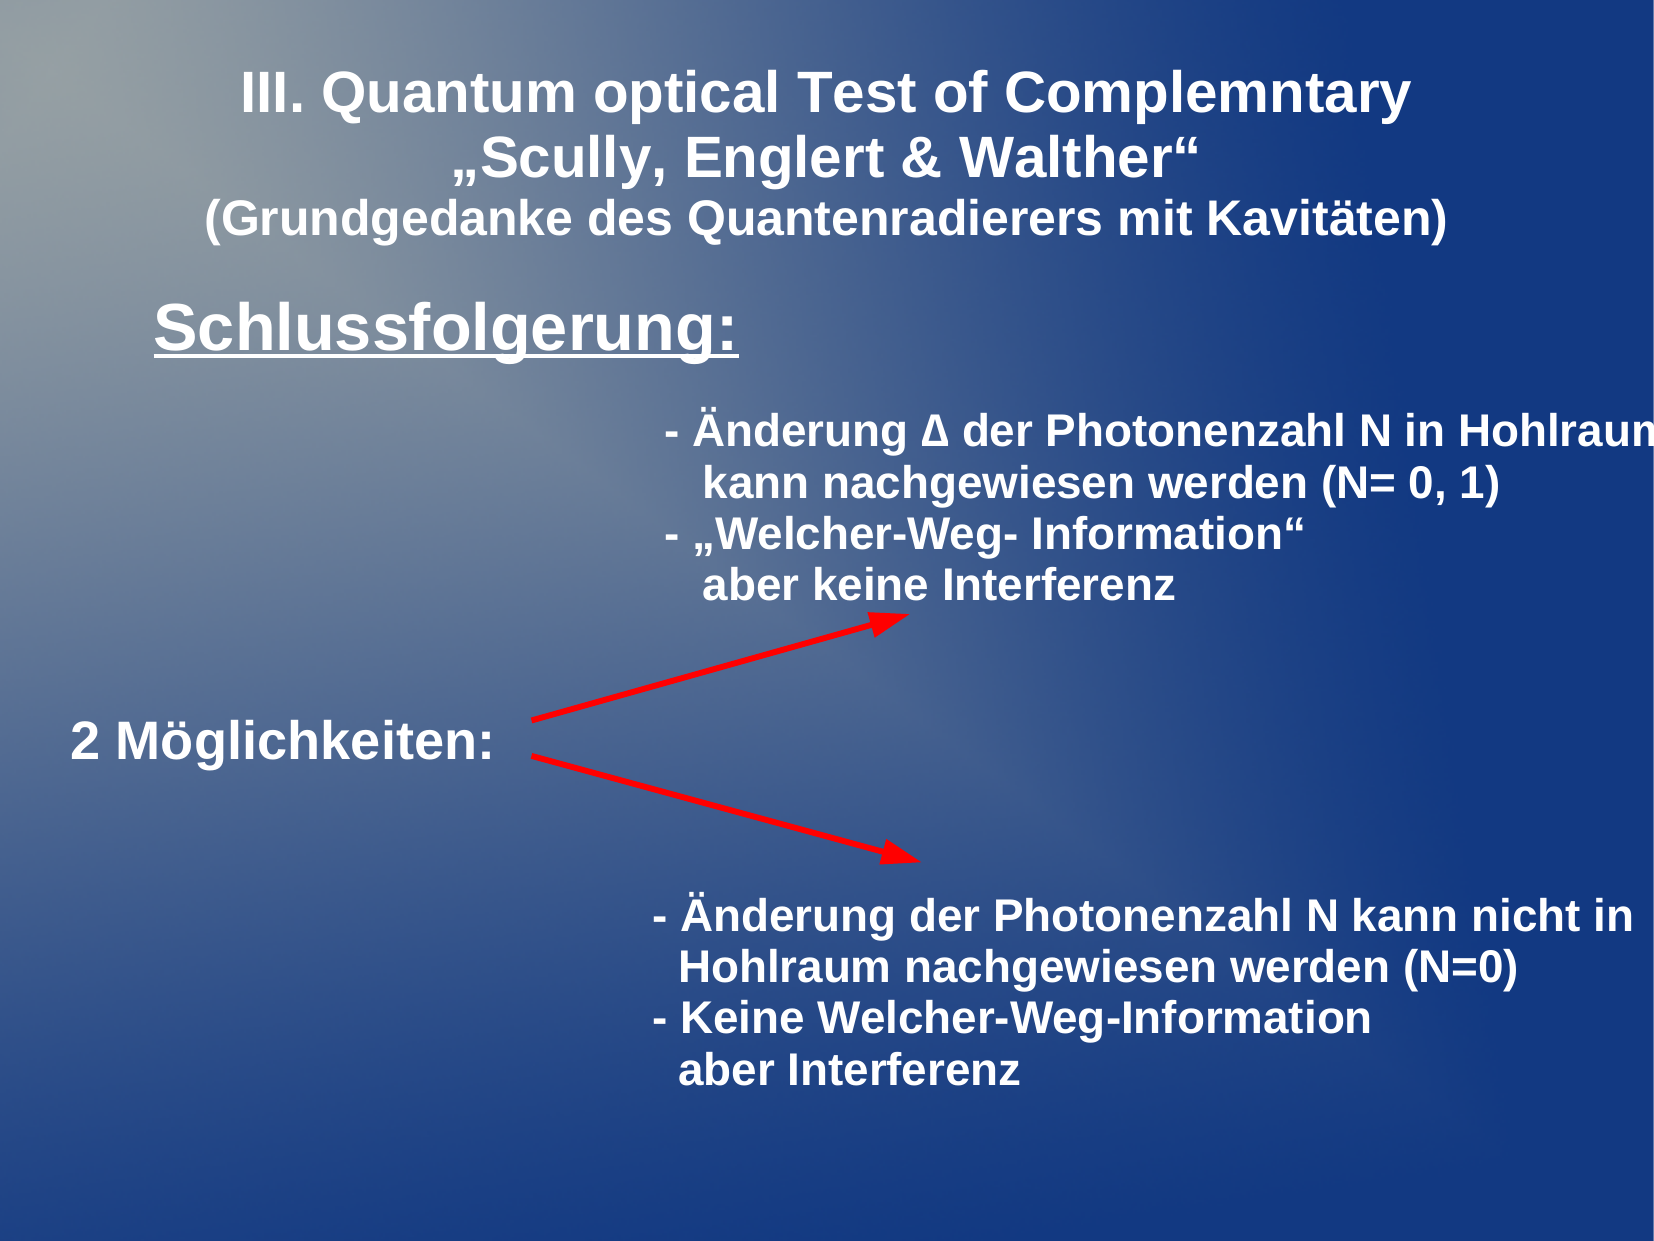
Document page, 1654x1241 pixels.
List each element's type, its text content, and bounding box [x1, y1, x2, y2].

text_box 2 Möglichkeiten: [94, 685, 473, 798]
picture [0, 0, 1654, 1241]
text_box - Änderung der Photonenzahl N kann nicht in Hohlraum nachgewiesen werden (N=0) - Keine Welcher-Weg-Information aber Interferenz [637, 862, 1560, 1123]
text_box - Änderung ∆ der Photonenzahl N in Hohlraum kann nachgewiesen werden (N= 0, 1) - „Welcher-Weg- Information“ aber keine Interferenz [649, 401, 1560, 615]
title III. Quantum optical Test of Complemntary „Scully, Englert & Walther“ (Grundgedanke des Quantenradierers mit Kavitäten) [82, 49, 1571, 257]
list Schlussfolgerung: [82, 290, 1571, 1182]
